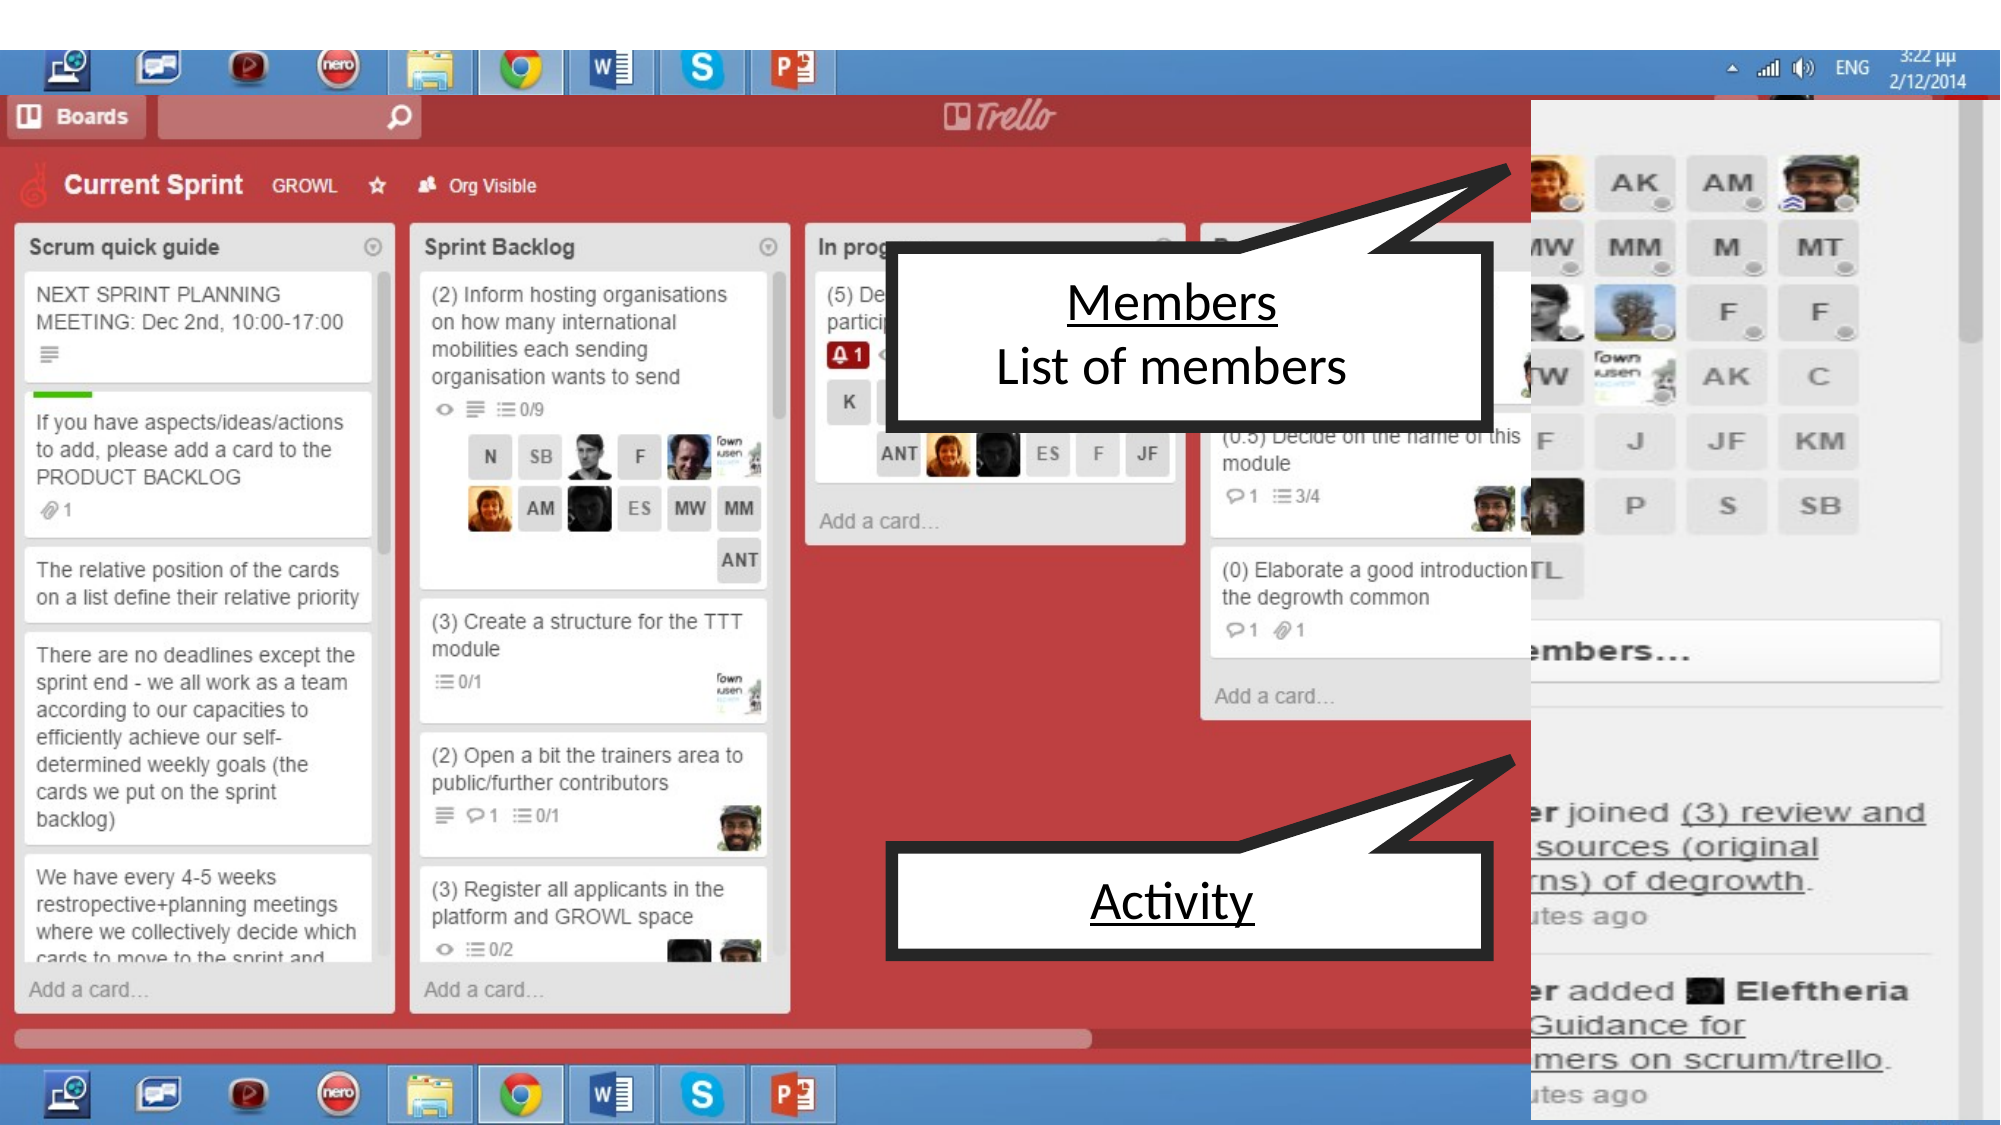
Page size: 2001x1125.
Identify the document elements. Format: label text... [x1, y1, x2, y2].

text_box [891, 759, 1513, 955]
text_box Members List of members [908, 258, 1437, 404]
picture [0, 50, 2000, 1125]
text_box [891, 169, 1509, 427]
picture [692, 50, 714, 82]
text_box Activity [908, 858, 1437, 938]
